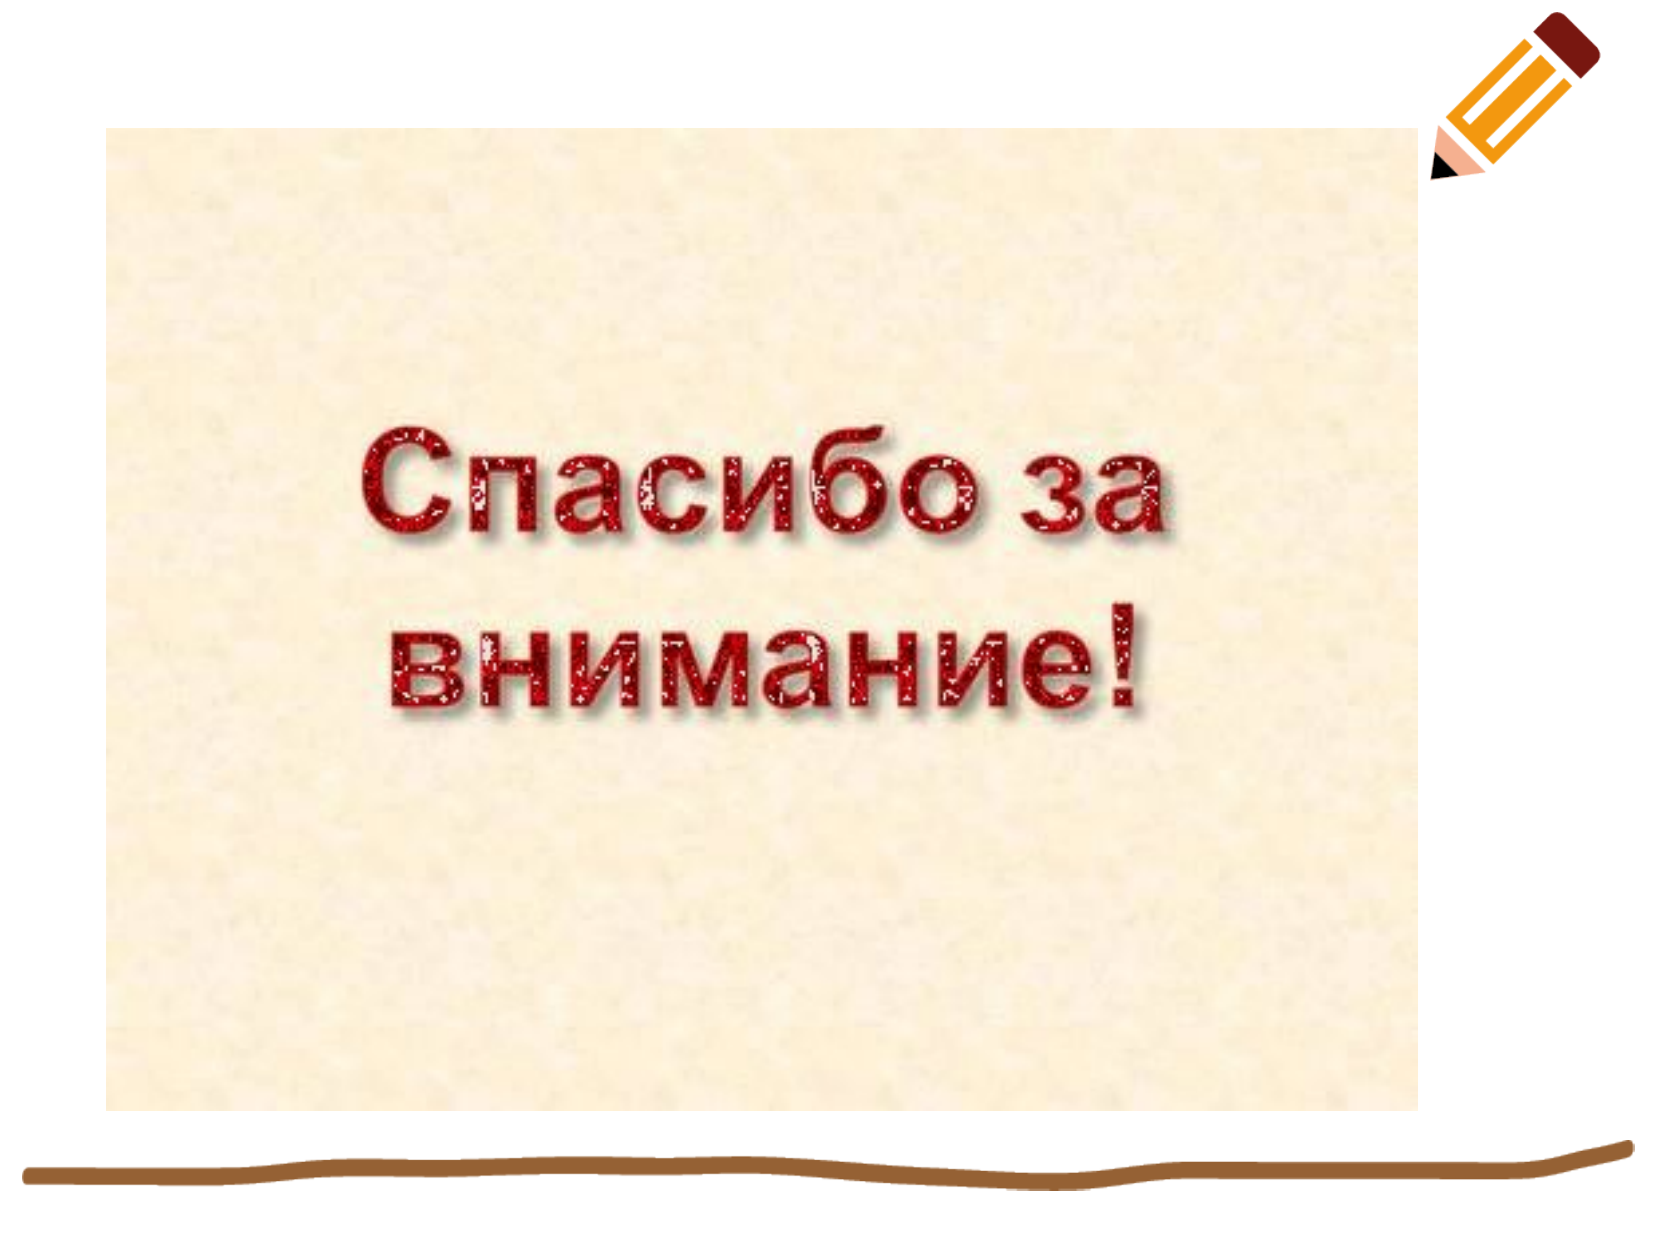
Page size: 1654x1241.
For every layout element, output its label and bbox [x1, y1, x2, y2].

picture [1430, 12, 1601, 181]
picture [22, 1140, 1635, 1191]
picture [106, 128, 1418, 1111]
